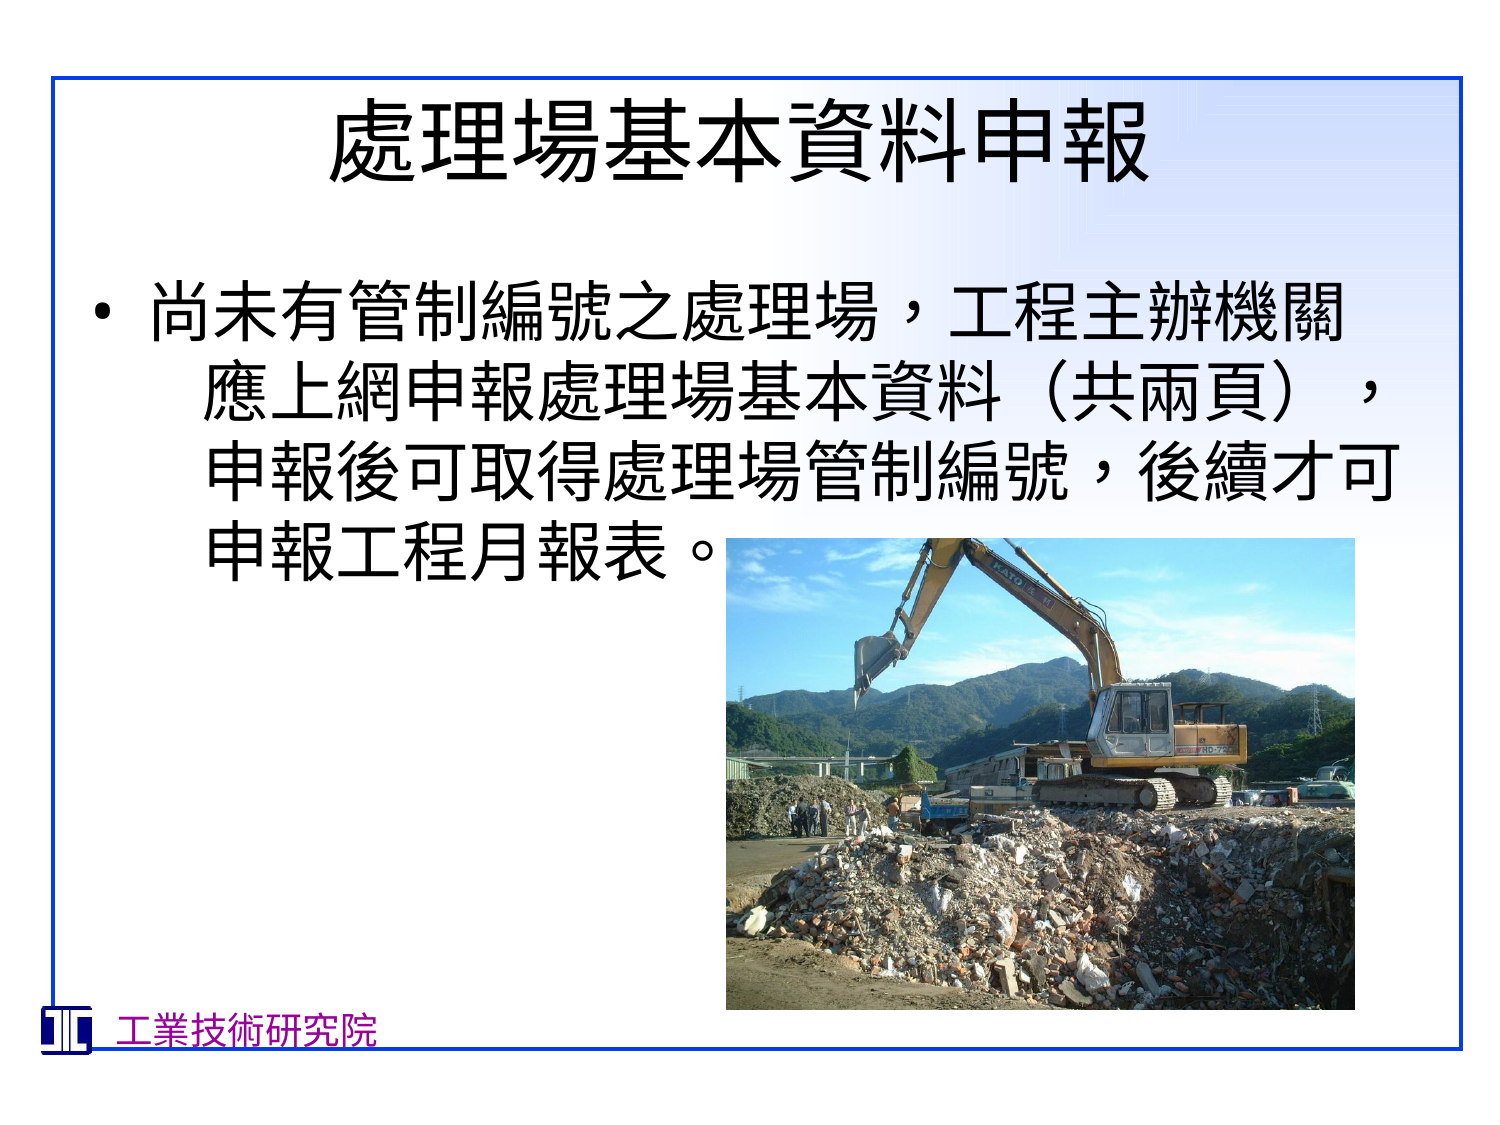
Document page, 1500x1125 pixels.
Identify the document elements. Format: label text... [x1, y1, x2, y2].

title 處理場基本資料申報 [75, 45, 1426, 233]
picture [726, 538, 1355, 1010]
list 尚未有管制編號之處理場，工程主辦機關應上網申報處理場基本資料（共兩頁），申報後可取得處理場管制編號，後續才可申報工程月報表。 [75, 262, 1426, 1005]
